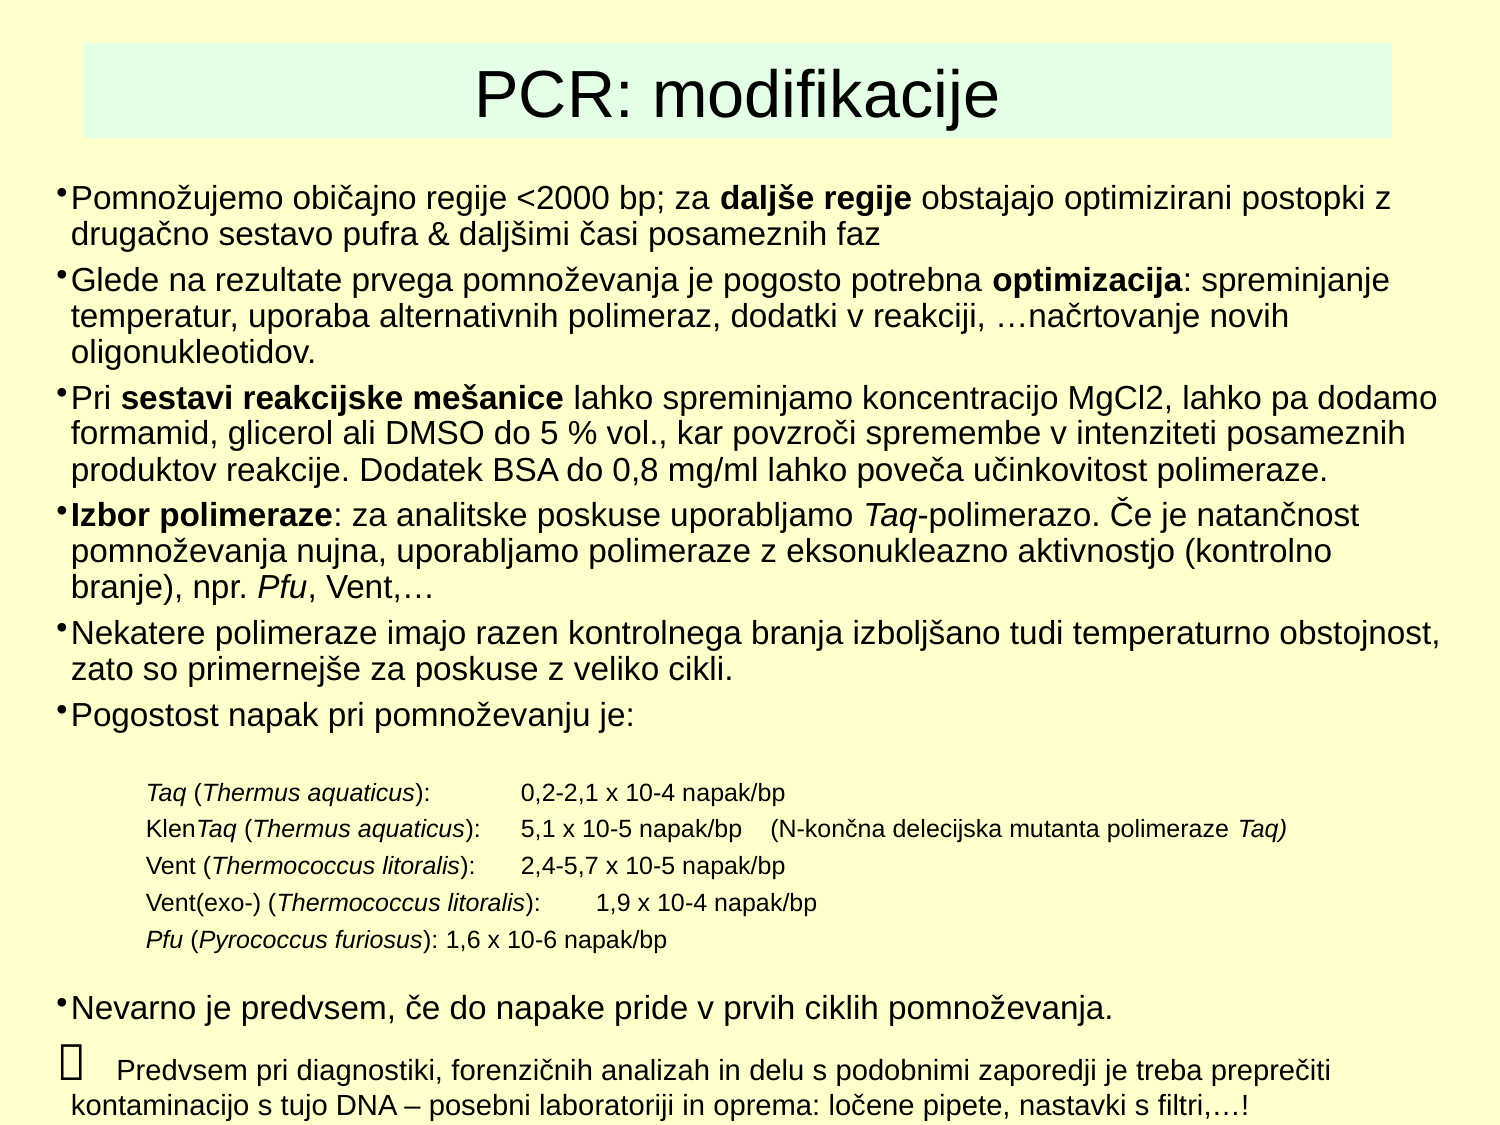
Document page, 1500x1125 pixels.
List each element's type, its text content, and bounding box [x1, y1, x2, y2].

text_box PCR: modifikacije [83, 43, 1392, 139]
text_box Pomnožujemo običajno regije <2000 bp; za daljše regije obstajajo optimizirani postopki z drugačno sestavo pufra & daljšimi časi posameznih faz Glede na rezultate prvega pomnoževanja je pogosto potrebna optimizacija: spreminjanje temperatur, uporaba alternativnih polimeraz, dodatki v reakciji, …načrtovanje novih oligonukleotidov. Pri sestavi reakcijske mešanice lahko spreminjamo koncentracijo MgCl2, lahko pa dodamo formamid, glicerol ali DMSO do 5 % vol., kar povzroči spremembe v intenziteti posameznih produktov reakcije. Dodatek BSA do 0,8 mg/ml lahko poveča učinkovitost polimeraze. Izbor polimeraze: za analitske poskuse uporabljamo Taq-polimerazo. Če je natančnost pomnoževanja nujna, uporabljamo polimeraze z eksonukleazno aktivnostjo (kontrolno branje), npr. Pfu, Vent,… Nekatere polimeraze imajo razen kontrolnega branja izboljšano tudi temperaturno obstojnost, zato so primernejše za poskuse z veliko cikli. Pogostost napak pri pomnoževanju je: Taq (Thermus aquaticus): 0,2-2,1 x 10-4 napak/bp KlenTaq (Thermus aquaticus): 5,1 x 10-5 napak/bp (N-končna delecijska mutanta polimeraze Taq) Vent (Thermococcus litoralis): 2,4-5,7 x 10-5 napak/bp Vent(exo-) (Thermococcus litoralis): 1,9 x 10-4 napak/bp Pfu (Pyrococcus furiosus): 1,6 x 10-6 napak/bp Nevarno je predvsem, če do napake pride v prvih ciklih pomnoževanja.  Predvsem pri diagnostiki, forenzičnih analizah in delu s podobnimi zaporedji je treba preprečiti kontaminacijo s tujo DNA – posebni laboratoriji in oprema: ločene pipete, nastavki s filtri,…! [41, 173, 1471, 1091]
